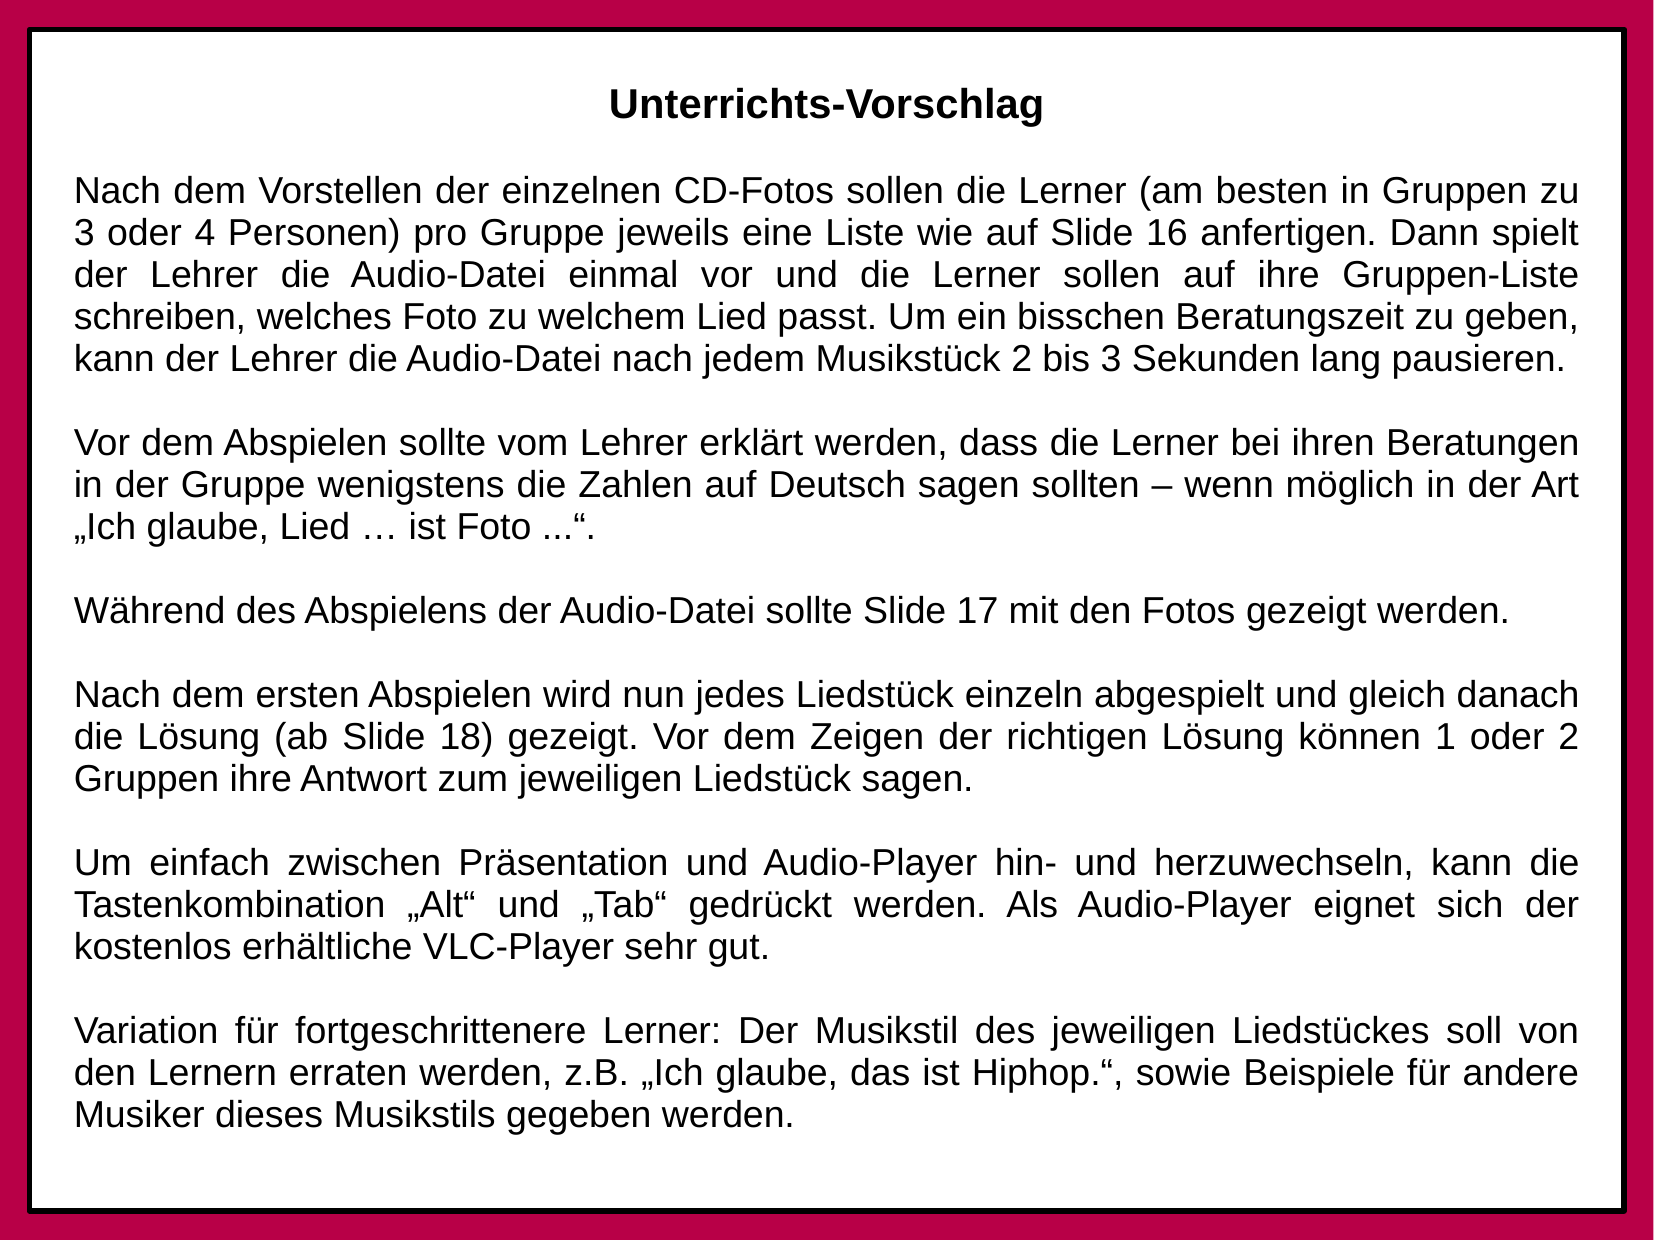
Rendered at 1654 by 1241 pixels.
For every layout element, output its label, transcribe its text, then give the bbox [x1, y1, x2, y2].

text_box Unterrichts-Vorschlag Nach dem Vorstellen der einzelnen CD-Fotos sollen die Lerner (am besten in Gruppen zu 3 oder 4 Personen) pro Gruppe jeweils eine Liste wie auf Slide 16 anfertigen. Dann spielt der Lehrer die Audio-Datei einmal vor und die Lerner sollen auf ihre Gruppen-Liste schreiben, welches Foto zu welchem Lied passt. Um ein bisschen Beratungszeit zu geben, kann der Lehrer die Audio-Datei nach jedem Musikstück 2 bis 3 Sekunden lang pausieren. Vor dem Abspielen sollte vom Lehrer erklärt werden, dass die Lerner bei ihren Beratungen in der Gruppe wenigstens die Zahlen auf Deutsch sagen sollten – wenn möglich in der Art „Ich glaube, Lied … ist Foto ...“. Während des Abspielens der Audio-Datei sollte Slide 17 mit den Fotos gezeigt werden. Nach dem ersten Abspielen wird nun jedes Liedstück einzeln abgespielt und gleich danach die Lösung (ab Slide 18) gezeigt. Vor dem Zeigen der richtigen Lösung können 1 oder 2 Gruppen ihre Antwort zum jeweiligen Liedstück sagen. Um einfach zwischen Präsentation und Audio-Player hin- und herzuwechseln, kann die Tastenkombination „Alt“ und „Tab“ gedrückt werden. Als Audio-Player eignet sich der kostenlos erhältliche VLC-Player sehr gut. Variation für fortgeschrittenere Lerner: Der Musikstil des jeweiligen Liedstückes soll von den Lernern erraten werden, z.B. „Ich glaube, das ist Hiphop.“, sowie Beispiele für andere Musiker dieses Musikstils gegeben werden. [59, 73, 1595, 1238]
text_box [29, 29, 1625, 1211]
